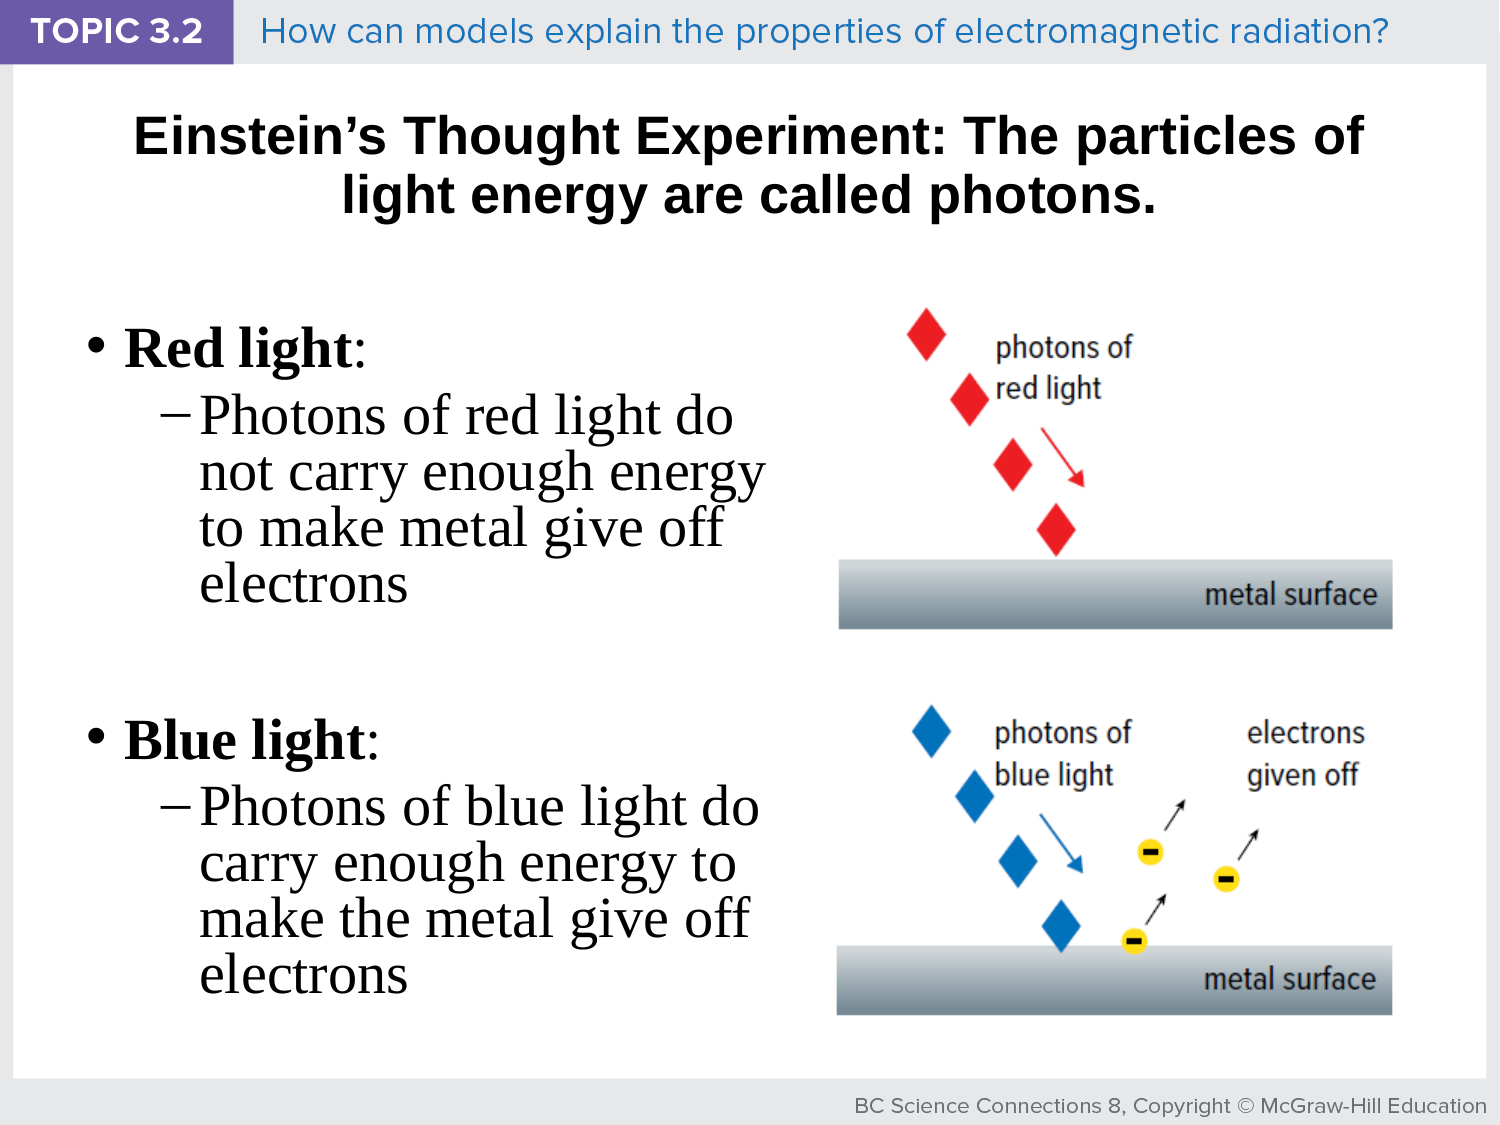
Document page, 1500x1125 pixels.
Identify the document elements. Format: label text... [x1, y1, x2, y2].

picture [0, 0, 1500, 1082]
title Einstein’s Thought Experiment: The particles of light energy are called photons. [103, 76, 1397, 257]
list Red light: Photons of red light do not carry enough energy to make metal give off electrons Blue light: Photons of blue light do carry enough energy to make the metal give off electrons [71, 315, 788, 1014]
